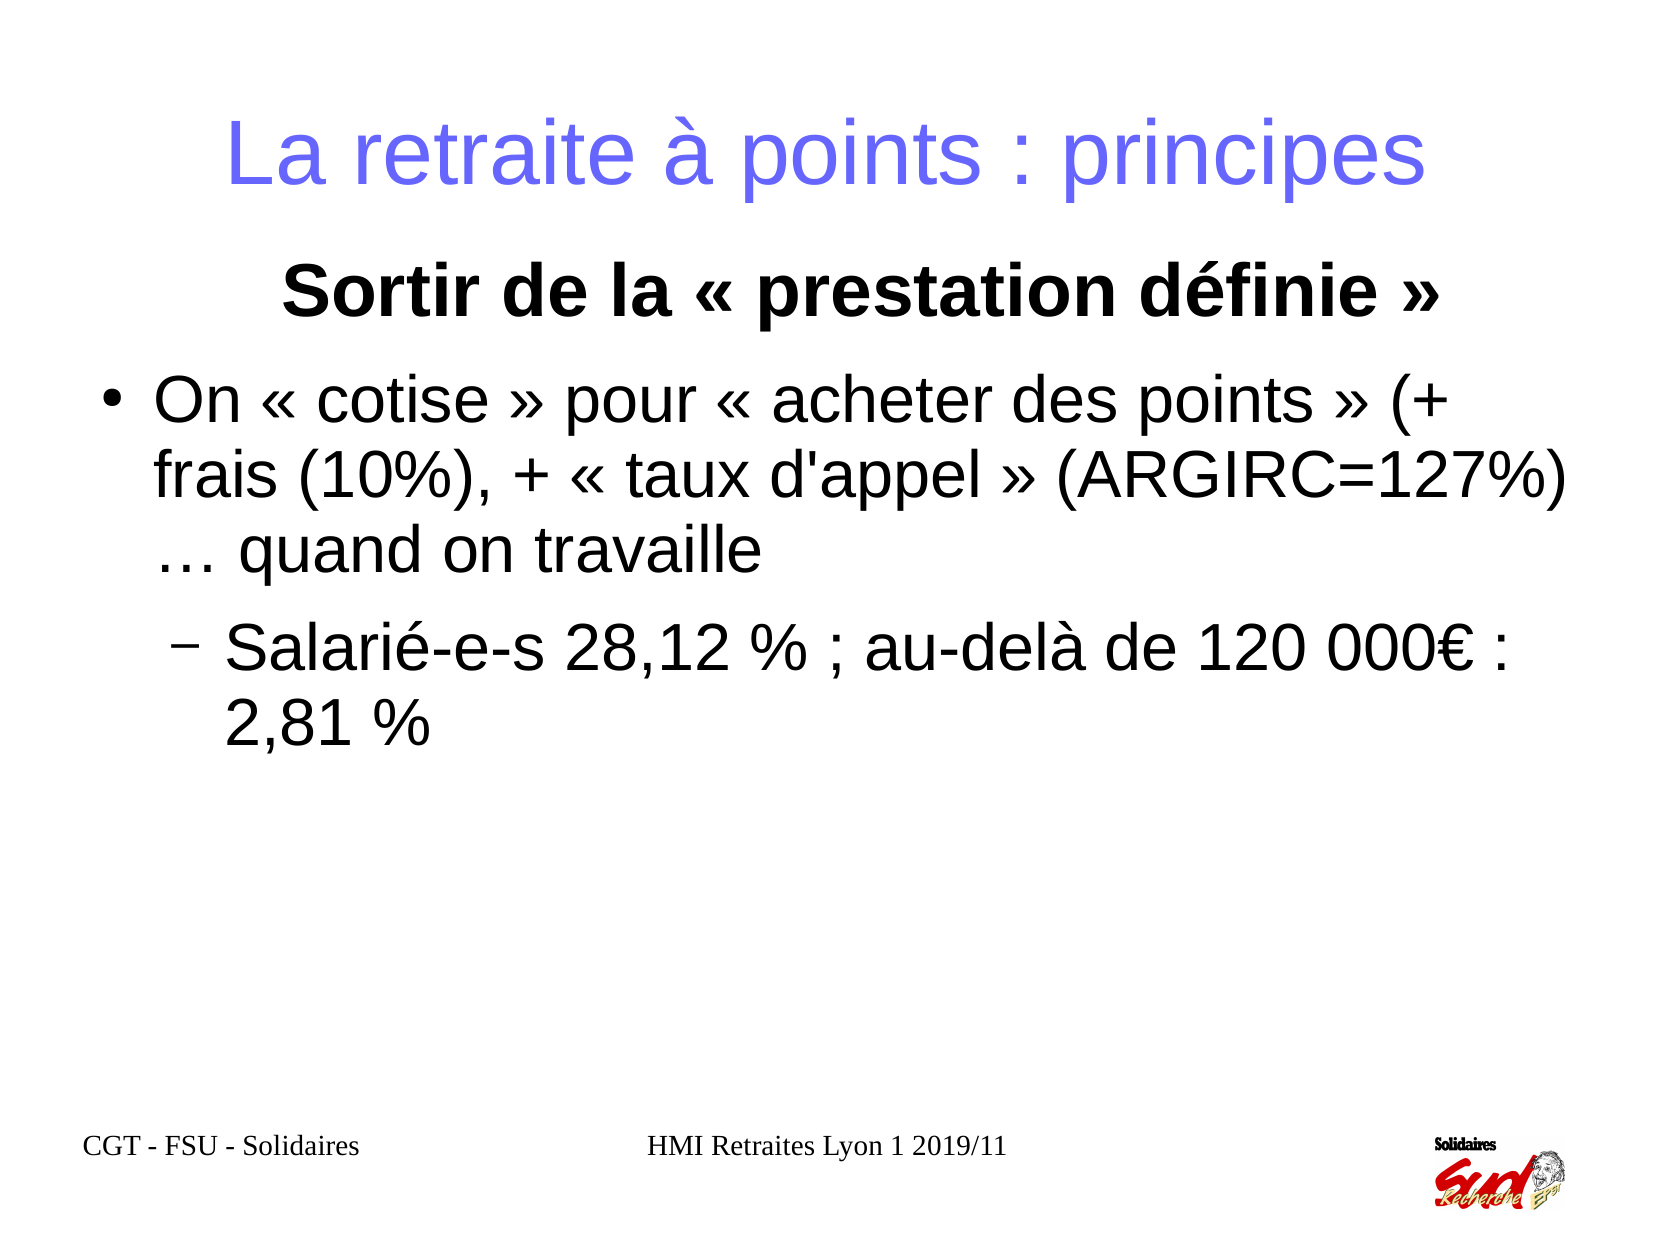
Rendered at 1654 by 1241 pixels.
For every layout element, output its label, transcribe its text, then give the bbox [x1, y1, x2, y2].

picture [1435, 1137, 1565, 1210]
list Sortir de la « prestation définie » On « cotise » pour « acheter des points » (+ frais (10%), + « taux d'appel » (ARGIRC=127%) … quand on travaille Salarié-e-s 28,12 % ; au-delà de 120 000€ : 2,81 % [82, 248, 1571, 969]
title La retraite à points : principes [82, 49, 1571, 248]
